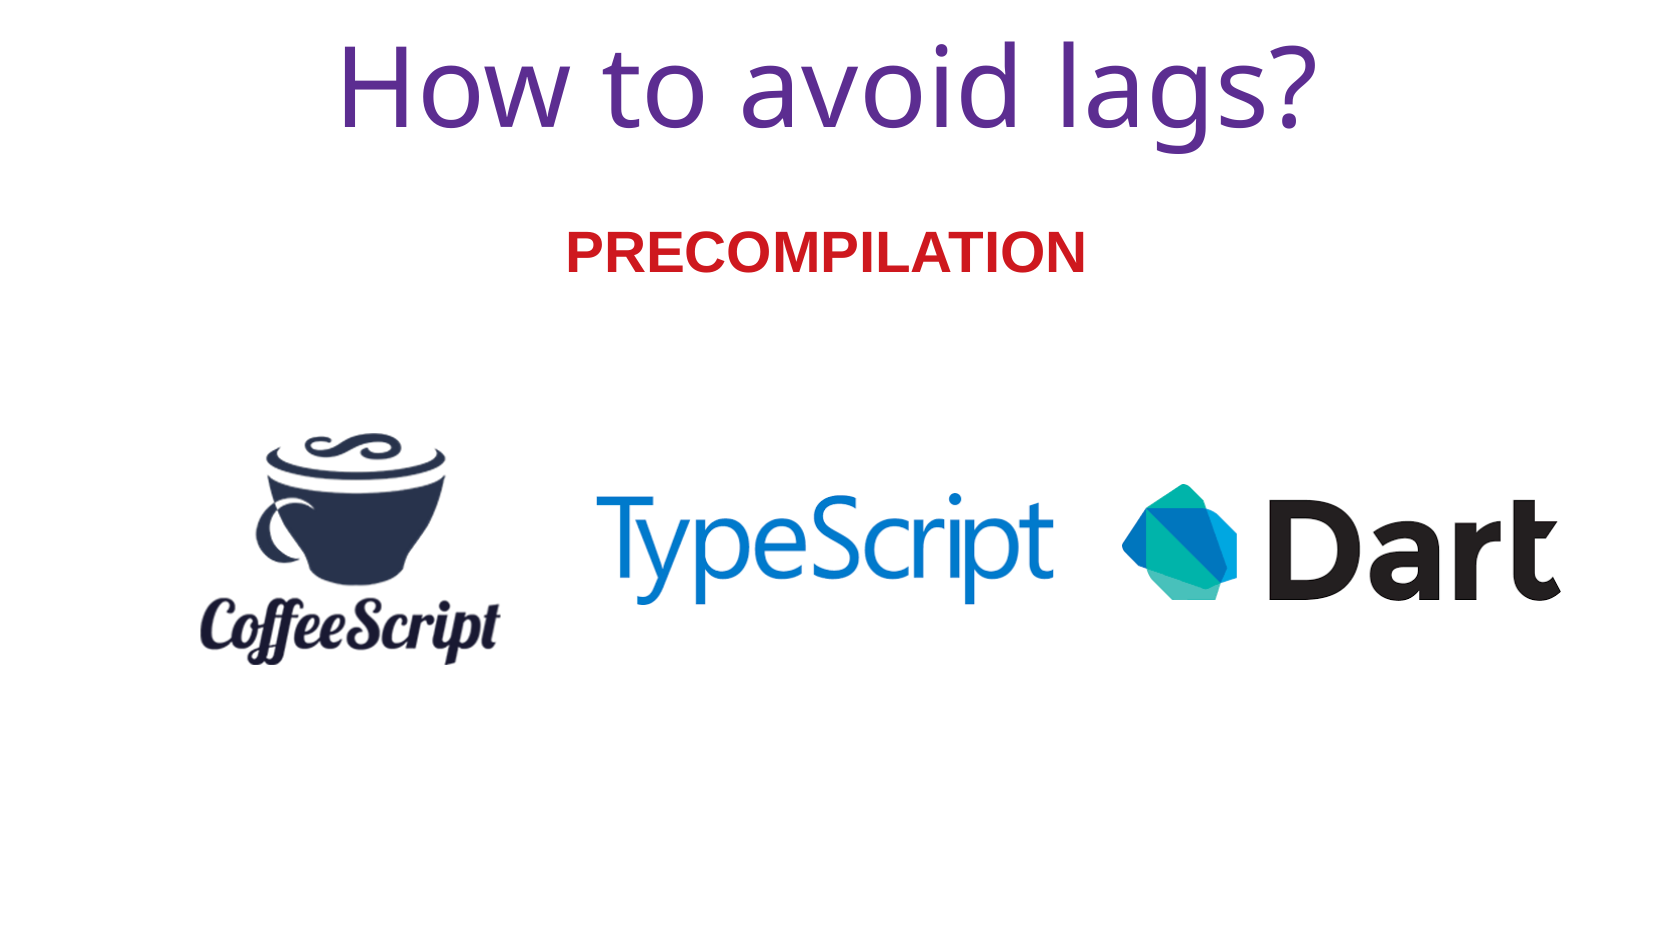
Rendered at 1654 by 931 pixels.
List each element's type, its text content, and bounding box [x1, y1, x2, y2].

picture [134, 433, 567, 665]
title How to avoid lags? [0, 5, 1654, 162]
picture [596, 493, 1054, 605]
picture [1122, 484, 1561, 601]
text_box PRECOMPILATION [0, 212, 1654, 331]
